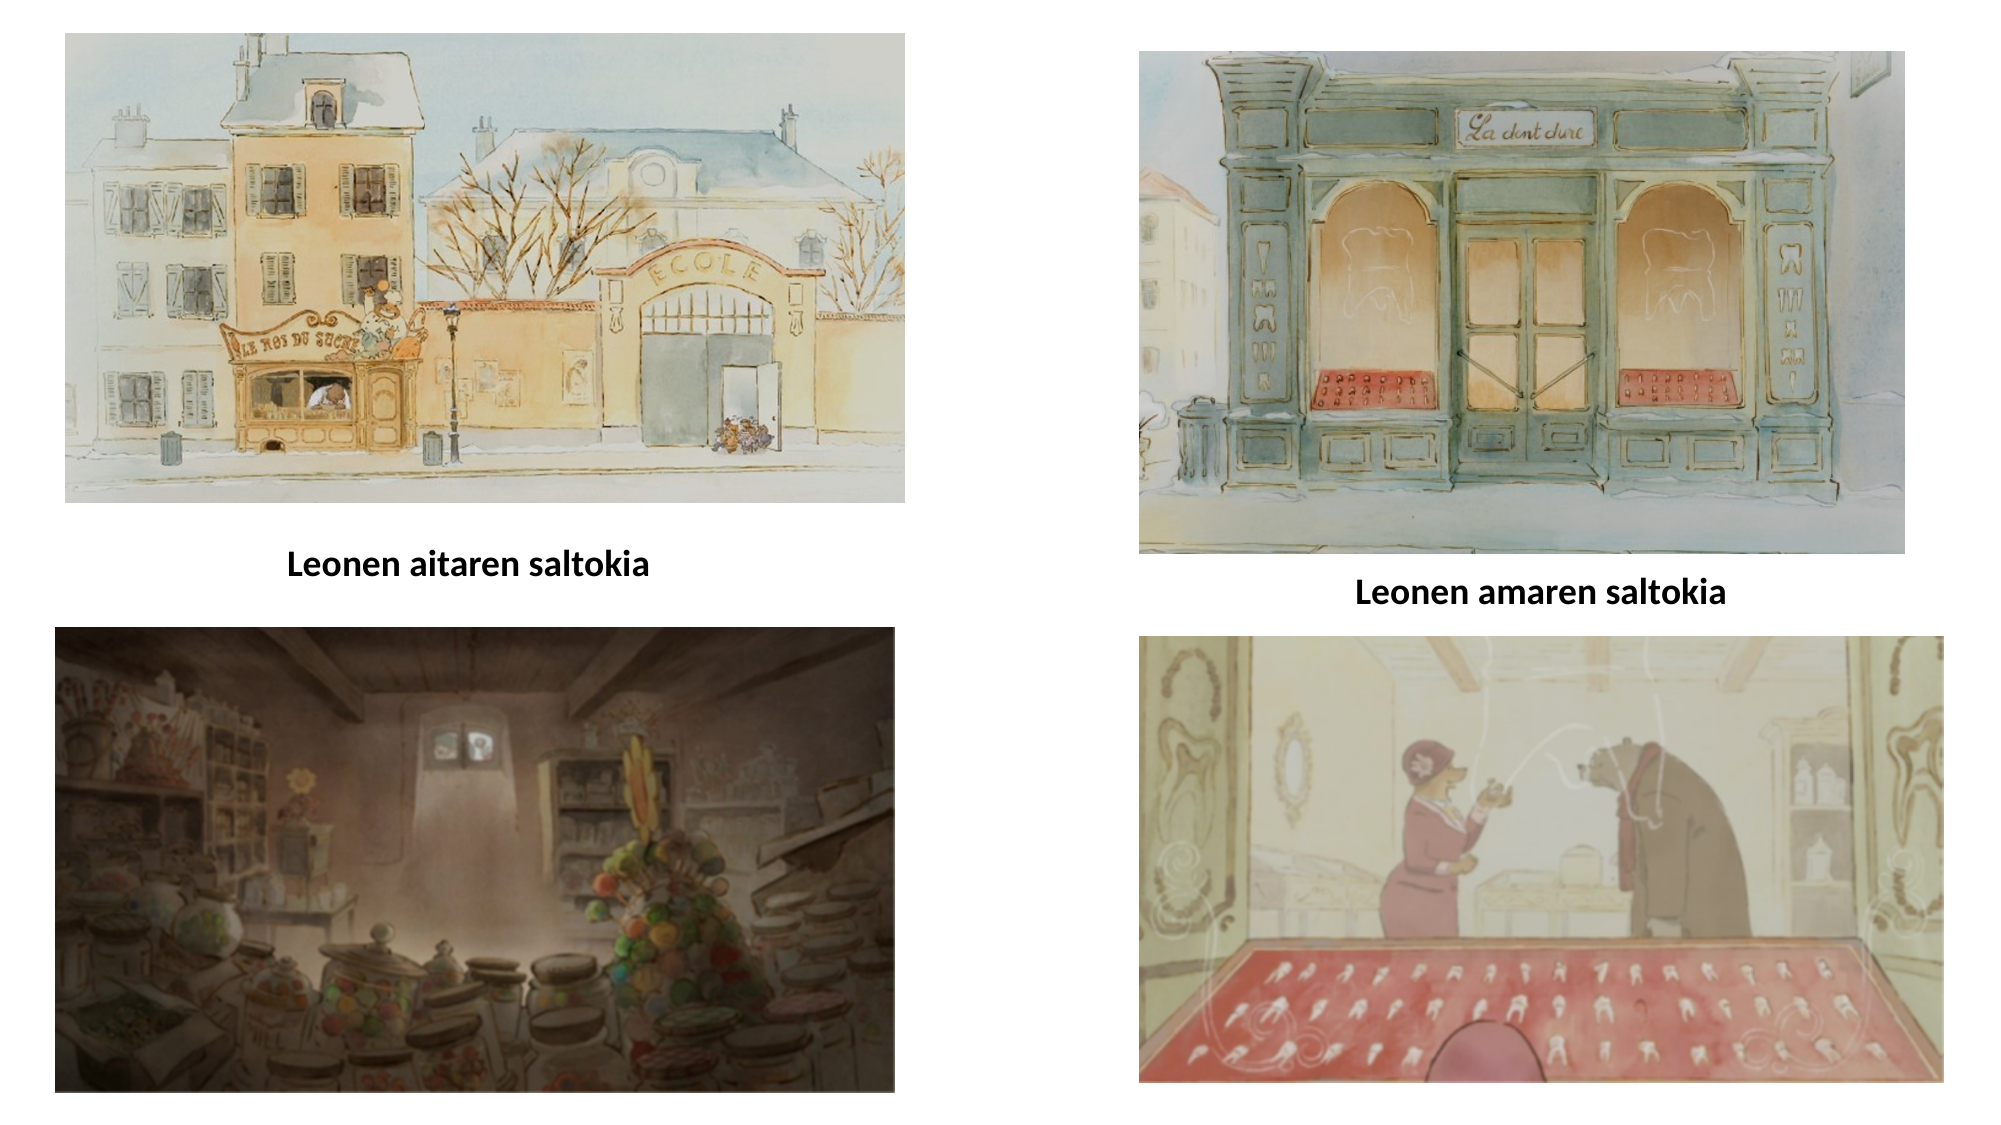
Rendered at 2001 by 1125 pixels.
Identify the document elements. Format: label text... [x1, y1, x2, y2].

picture [65, 33, 905, 503]
text_box Leonen aitaren saltokia [181, 531, 756, 592]
picture [1139, 636, 1944, 1084]
picture [1139, 51, 1905, 554]
text_box Leonen amaren saltokia [1254, 559, 1829, 620]
picture [55, 627, 895, 1093]
